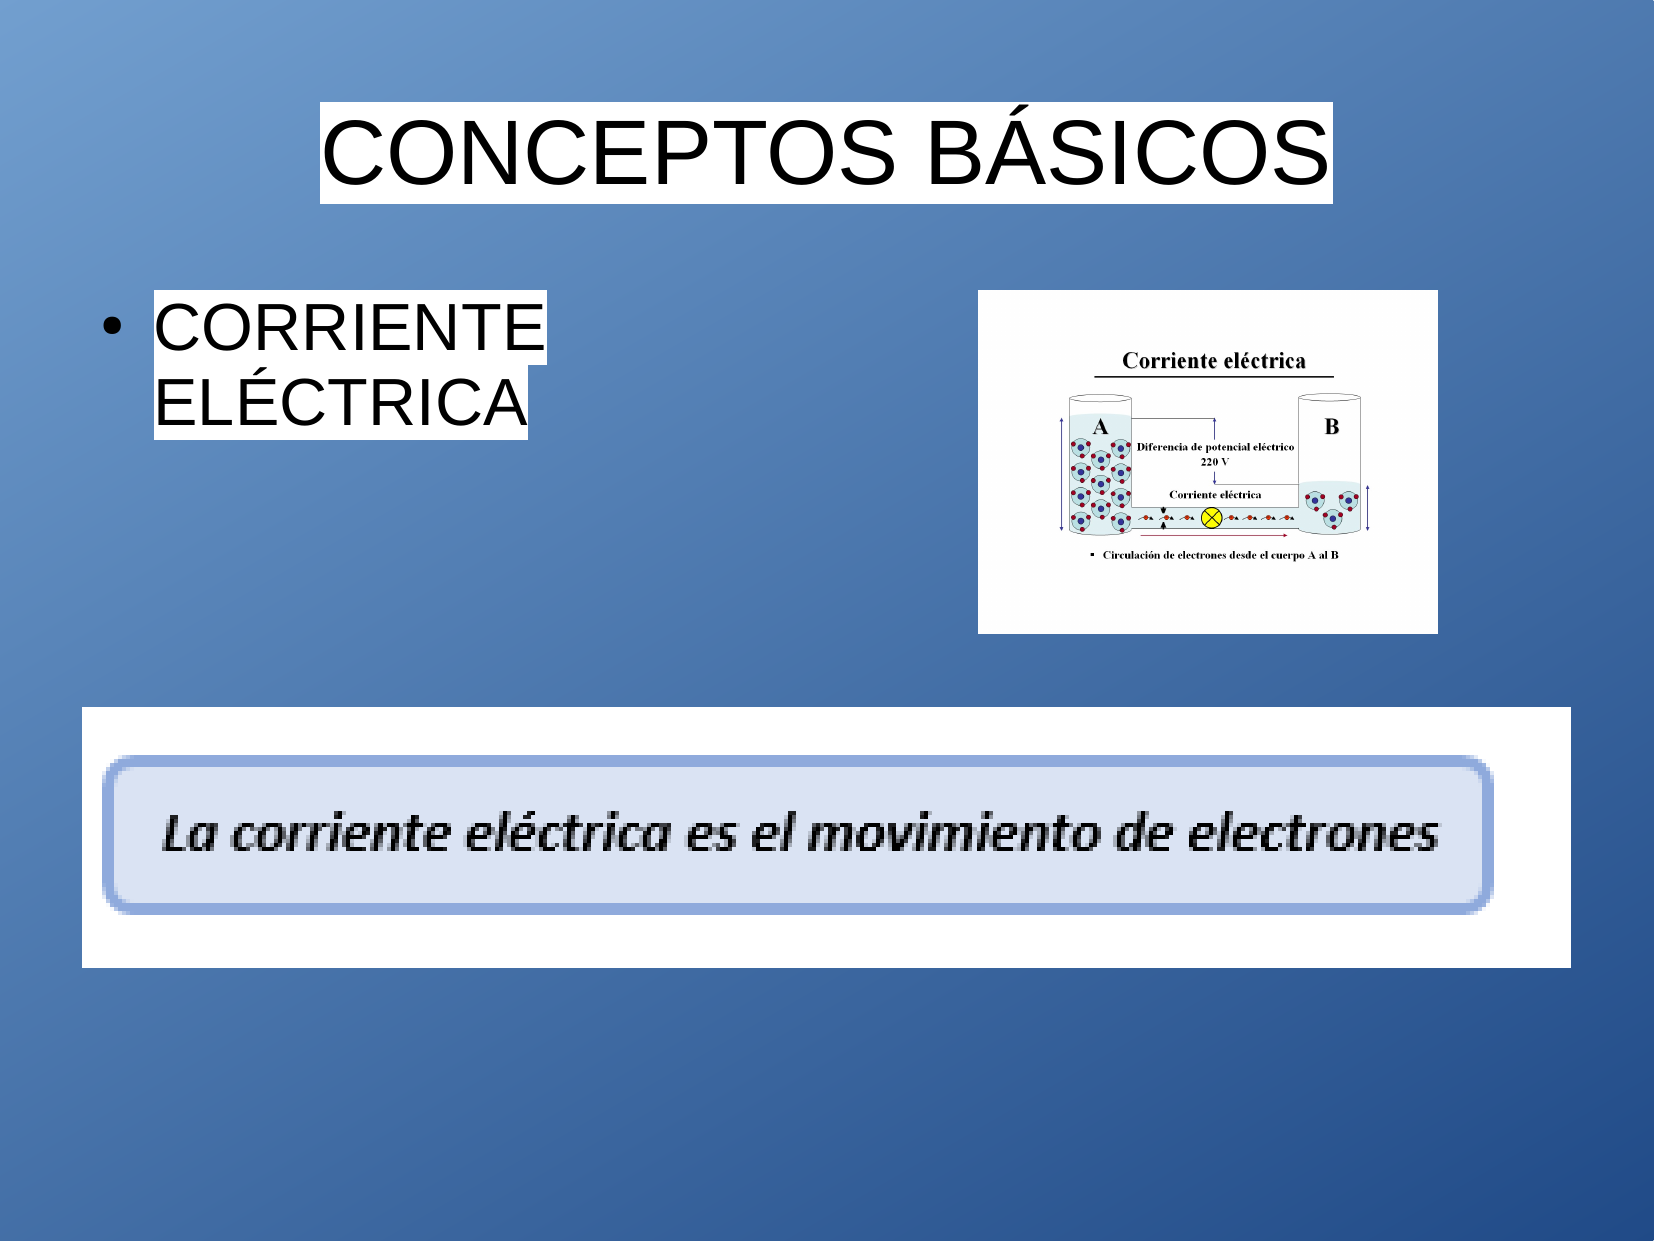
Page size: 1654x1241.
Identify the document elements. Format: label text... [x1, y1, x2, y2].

picture [82, 707, 1571, 968]
list CORRIENTE ELÉCTRICA [82, 290, 809, 634]
title CONCEPTOS BÁSICOS [82, 49, 1571, 257]
picture [978, 290, 1438, 634]
